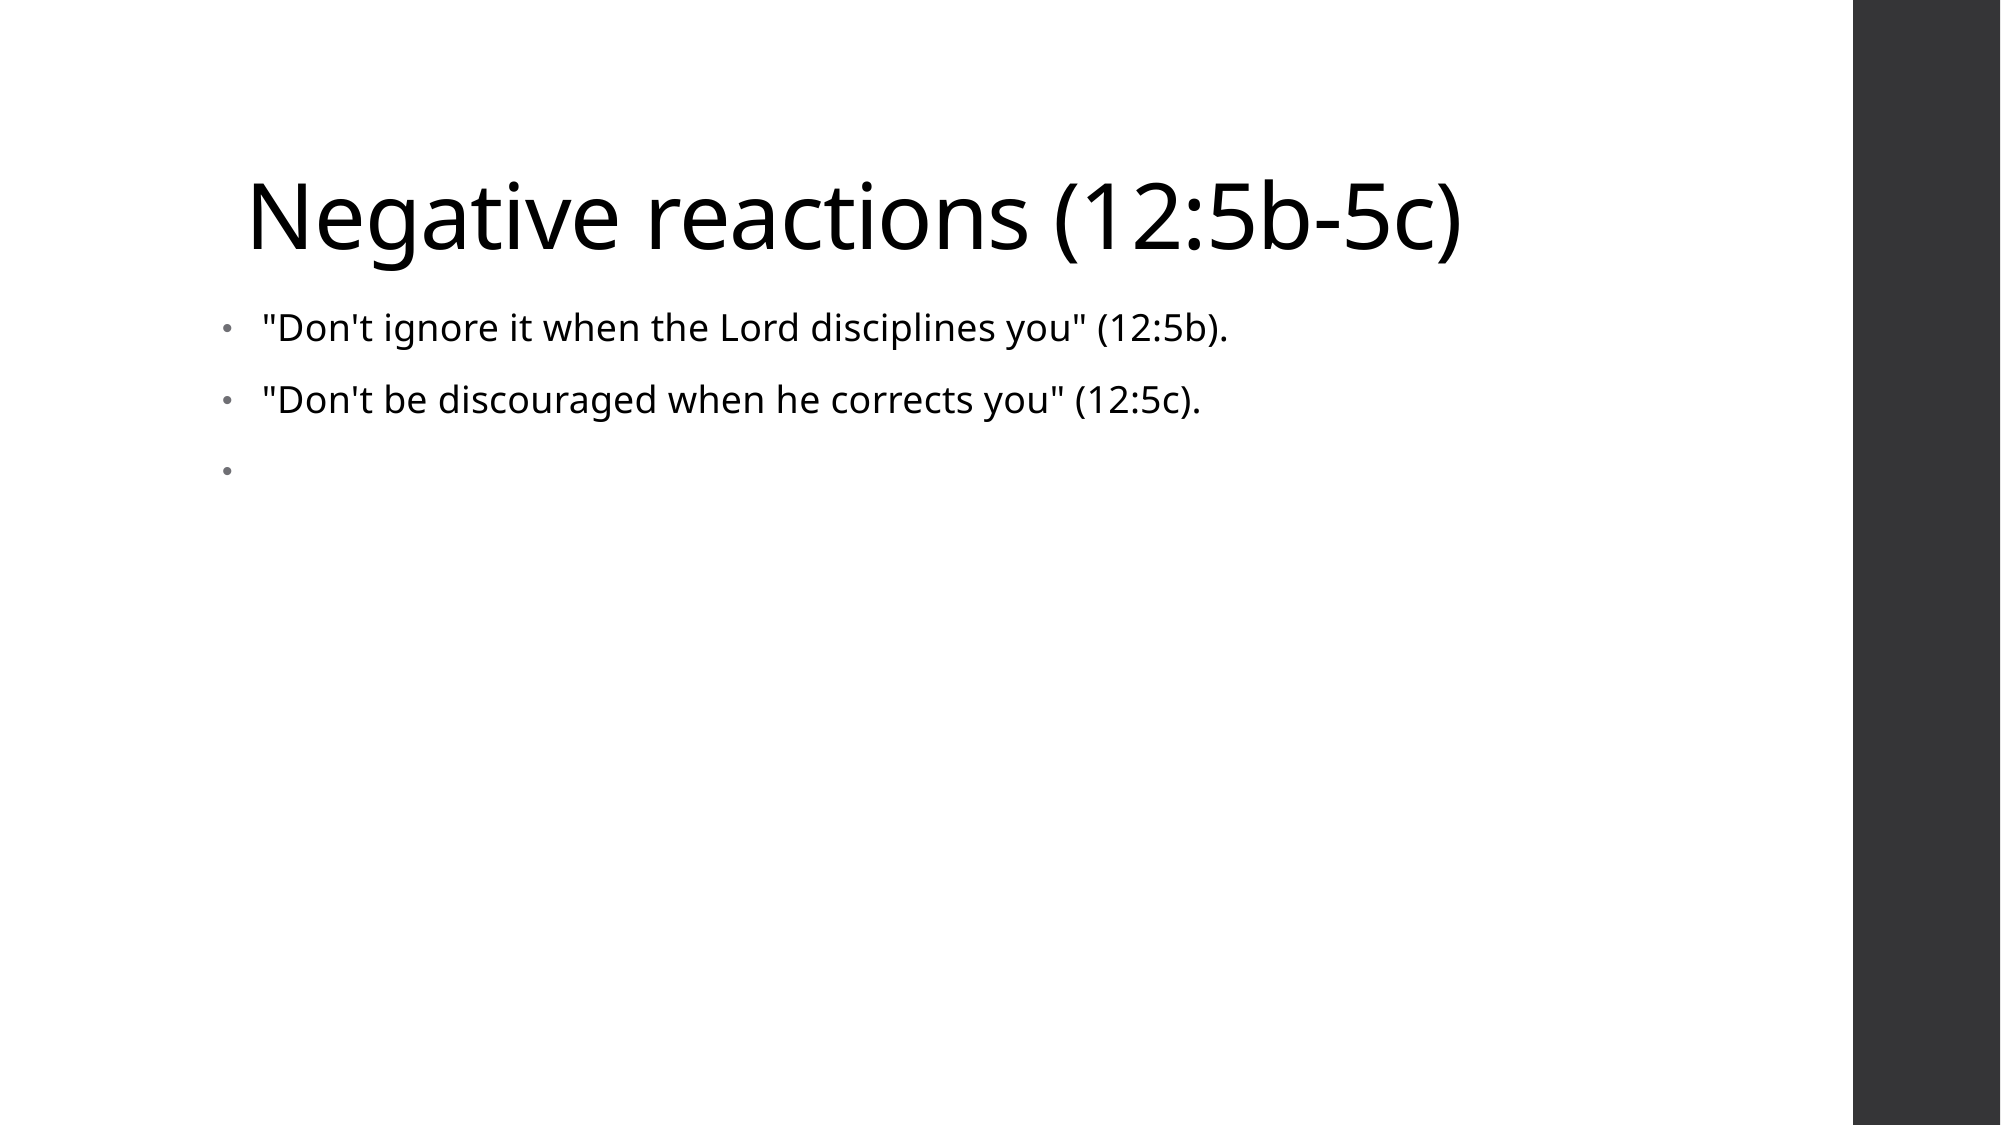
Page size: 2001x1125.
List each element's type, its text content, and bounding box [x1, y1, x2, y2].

list "Don't ignore it when the Lord disciplines you" (12:5b). "Don't be discouraged when he corrects you" (12:5c). [206, 299, 1617, 1014]
title Negative reactions (12:5b-5c) [206, 60, 1797, 278]
